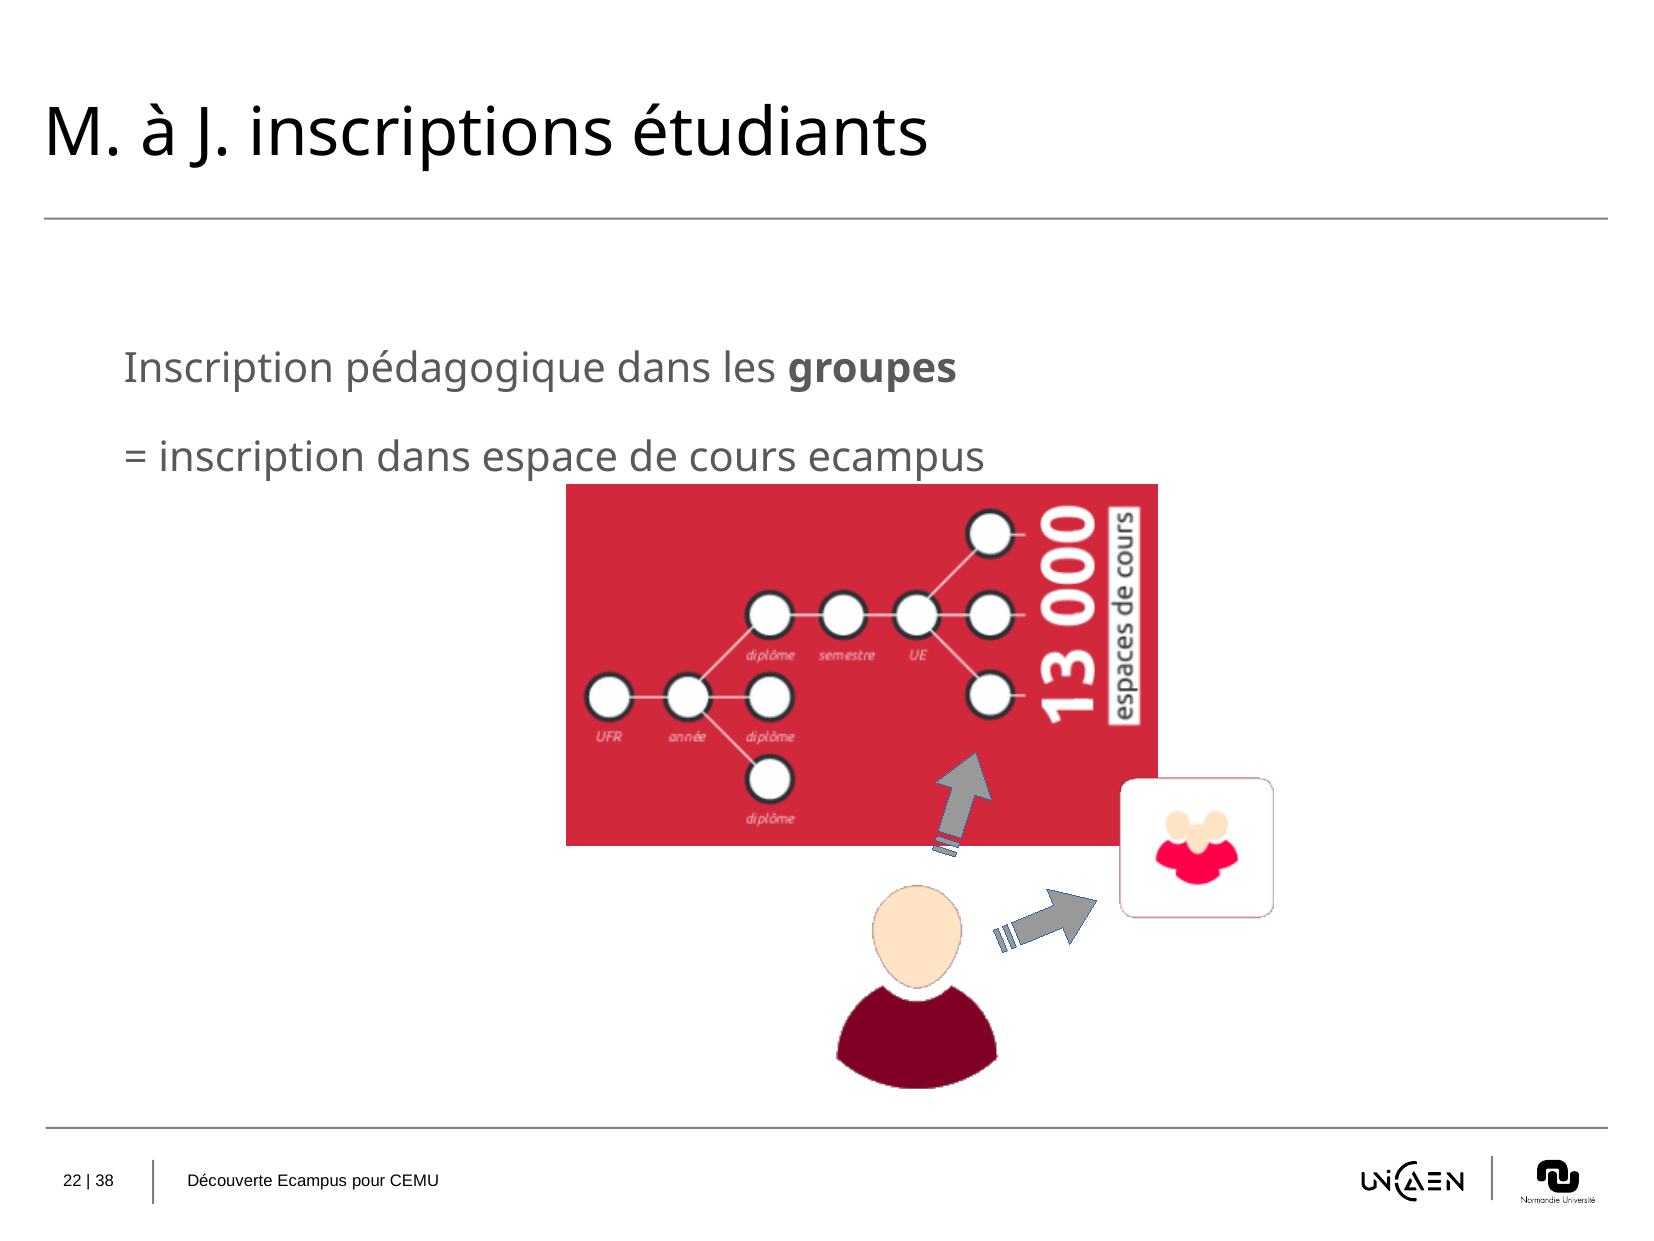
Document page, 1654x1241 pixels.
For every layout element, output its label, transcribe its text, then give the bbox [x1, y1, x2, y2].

text_box [993, 928, 1008, 953]
title M. à J. inscriptions étudiants [43, 65, 1608, 193]
text_box [932, 844, 957, 857]
picture [810, 862, 1028, 1100]
text_box [1002, 924, 1017, 949]
list Inscription pédagogique dans les groupes = inscription dans espace de cours ecampus [123, 248, 1608, 1113]
text_box [1011, 889, 1097, 945]
text_box [935, 751, 993, 839]
picture [566, 484, 1288, 934]
text_box [935, 835, 960, 848]
